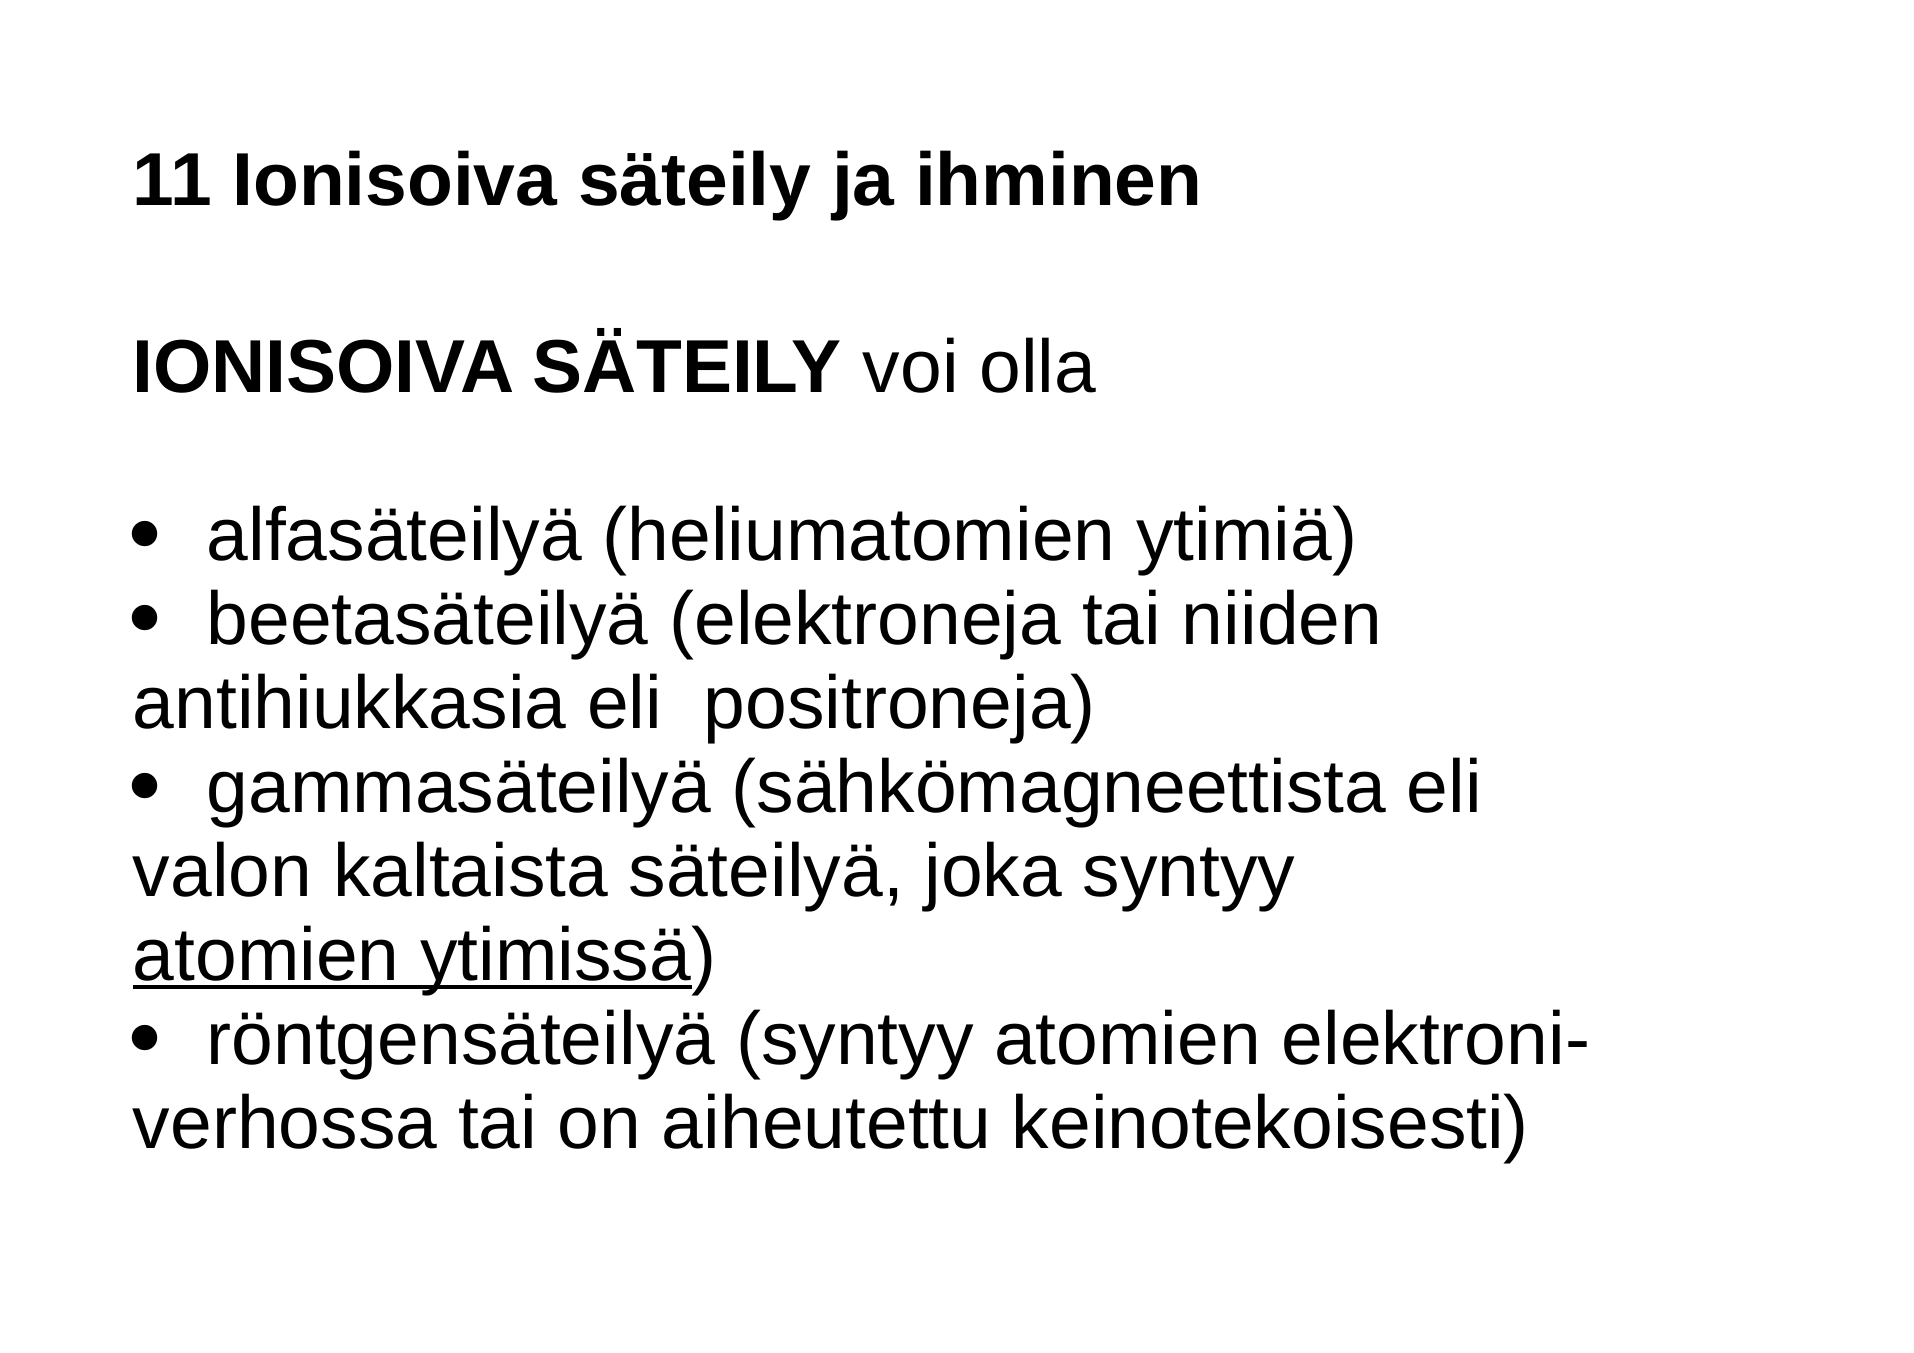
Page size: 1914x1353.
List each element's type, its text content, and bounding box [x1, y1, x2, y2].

text_box 11 Ionisoiva säteily ja ihminen IONISOIVA SÄTEILY voi olla  alfasäteilyä (heliumatomien ytimiä)  beetasäteilyä (elektroneja tai niiden antihiukkasia eli positroneja)  gammasäteilyä (sähkömagneettista eli valon kaltaista säteilyä, joka syntyy atomien ytimissä)  röntgensäteilyä (syntyy atomien elektroni- verhossa tai on aiheutettu keinotekoisesti) [118, 129, 1734, 1285]
